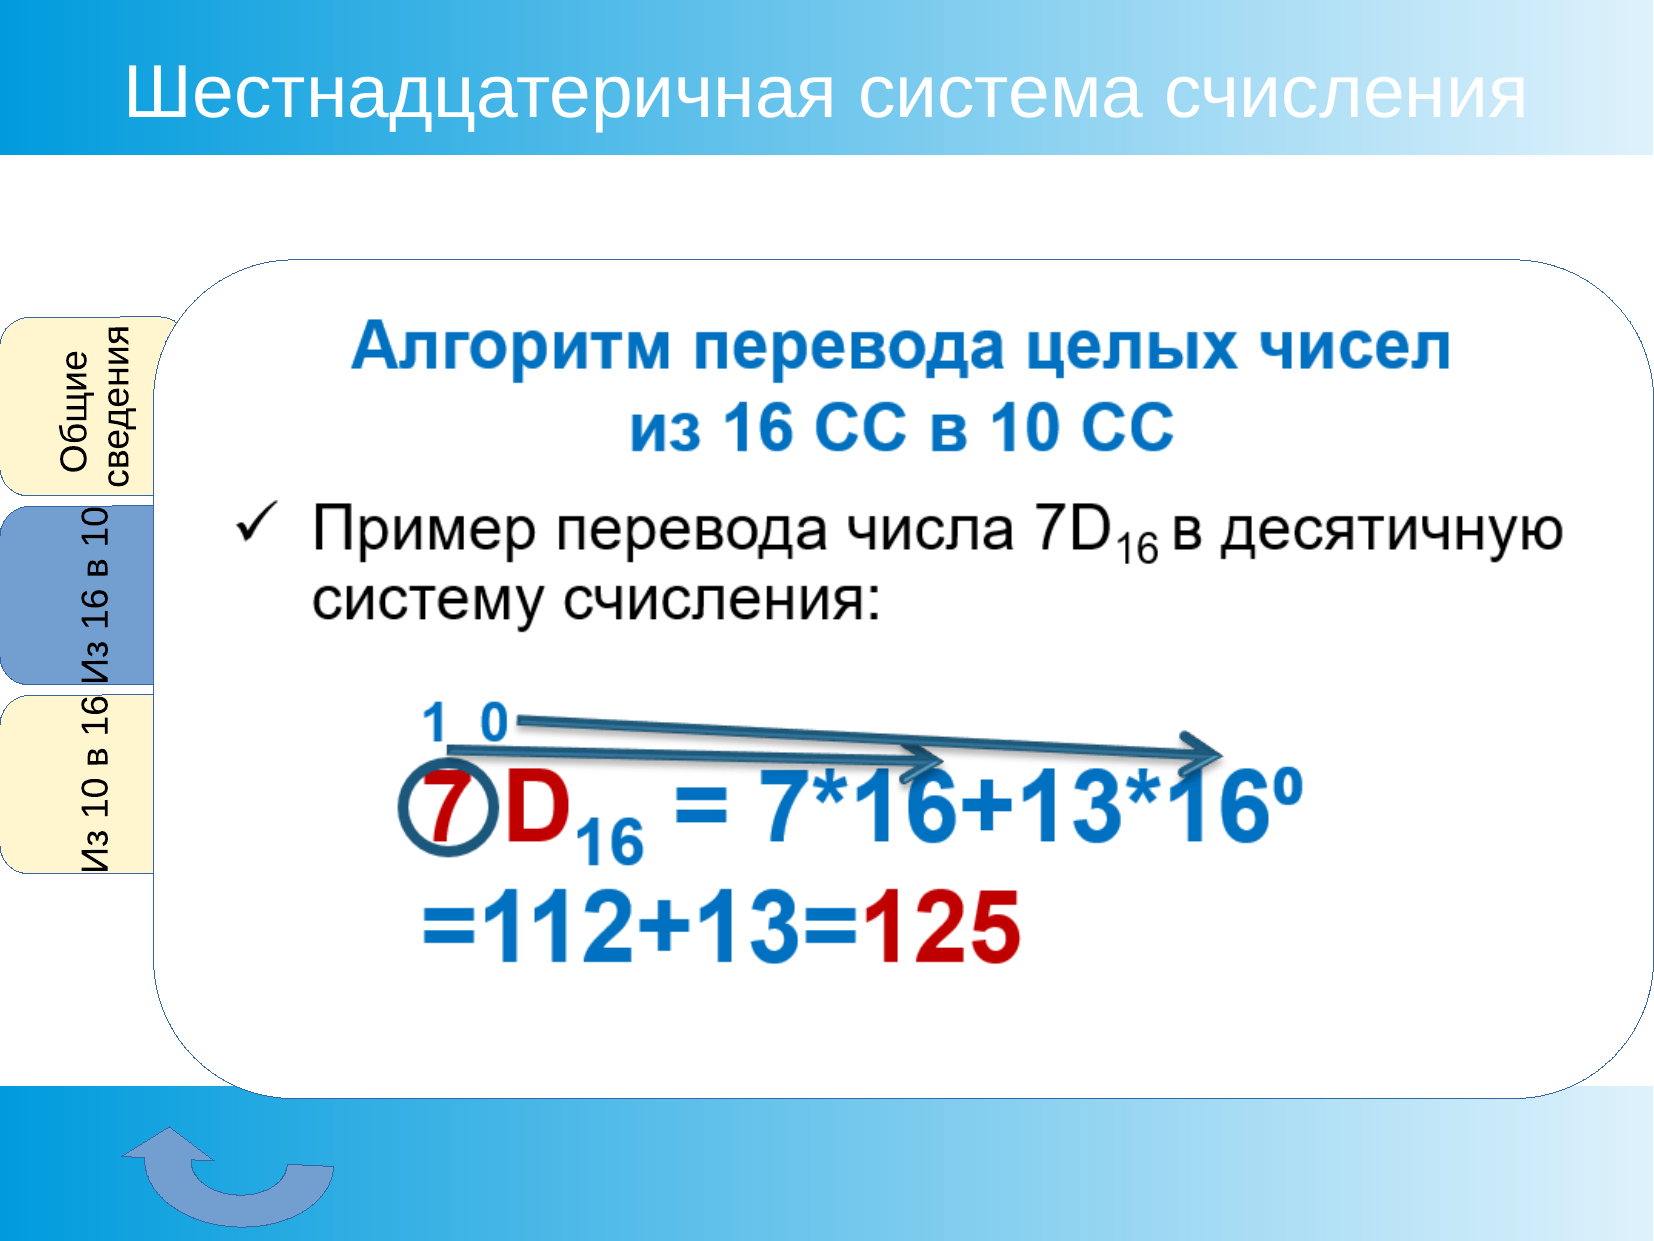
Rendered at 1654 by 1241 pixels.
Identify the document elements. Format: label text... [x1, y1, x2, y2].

picture [224, 307, 1598, 1040]
text_box [121, 1126, 334, 1228]
text_box Из 10 в 16 [0, 694, 153, 874]
text_box [153, 259, 1654, 1099]
text_box Общие сведения [0, 316, 176, 496]
text_box Из 16 в 10 [0, 505, 153, 685]
title Шестнадцатеричная система счисления [82, 0, 1571, 195]
